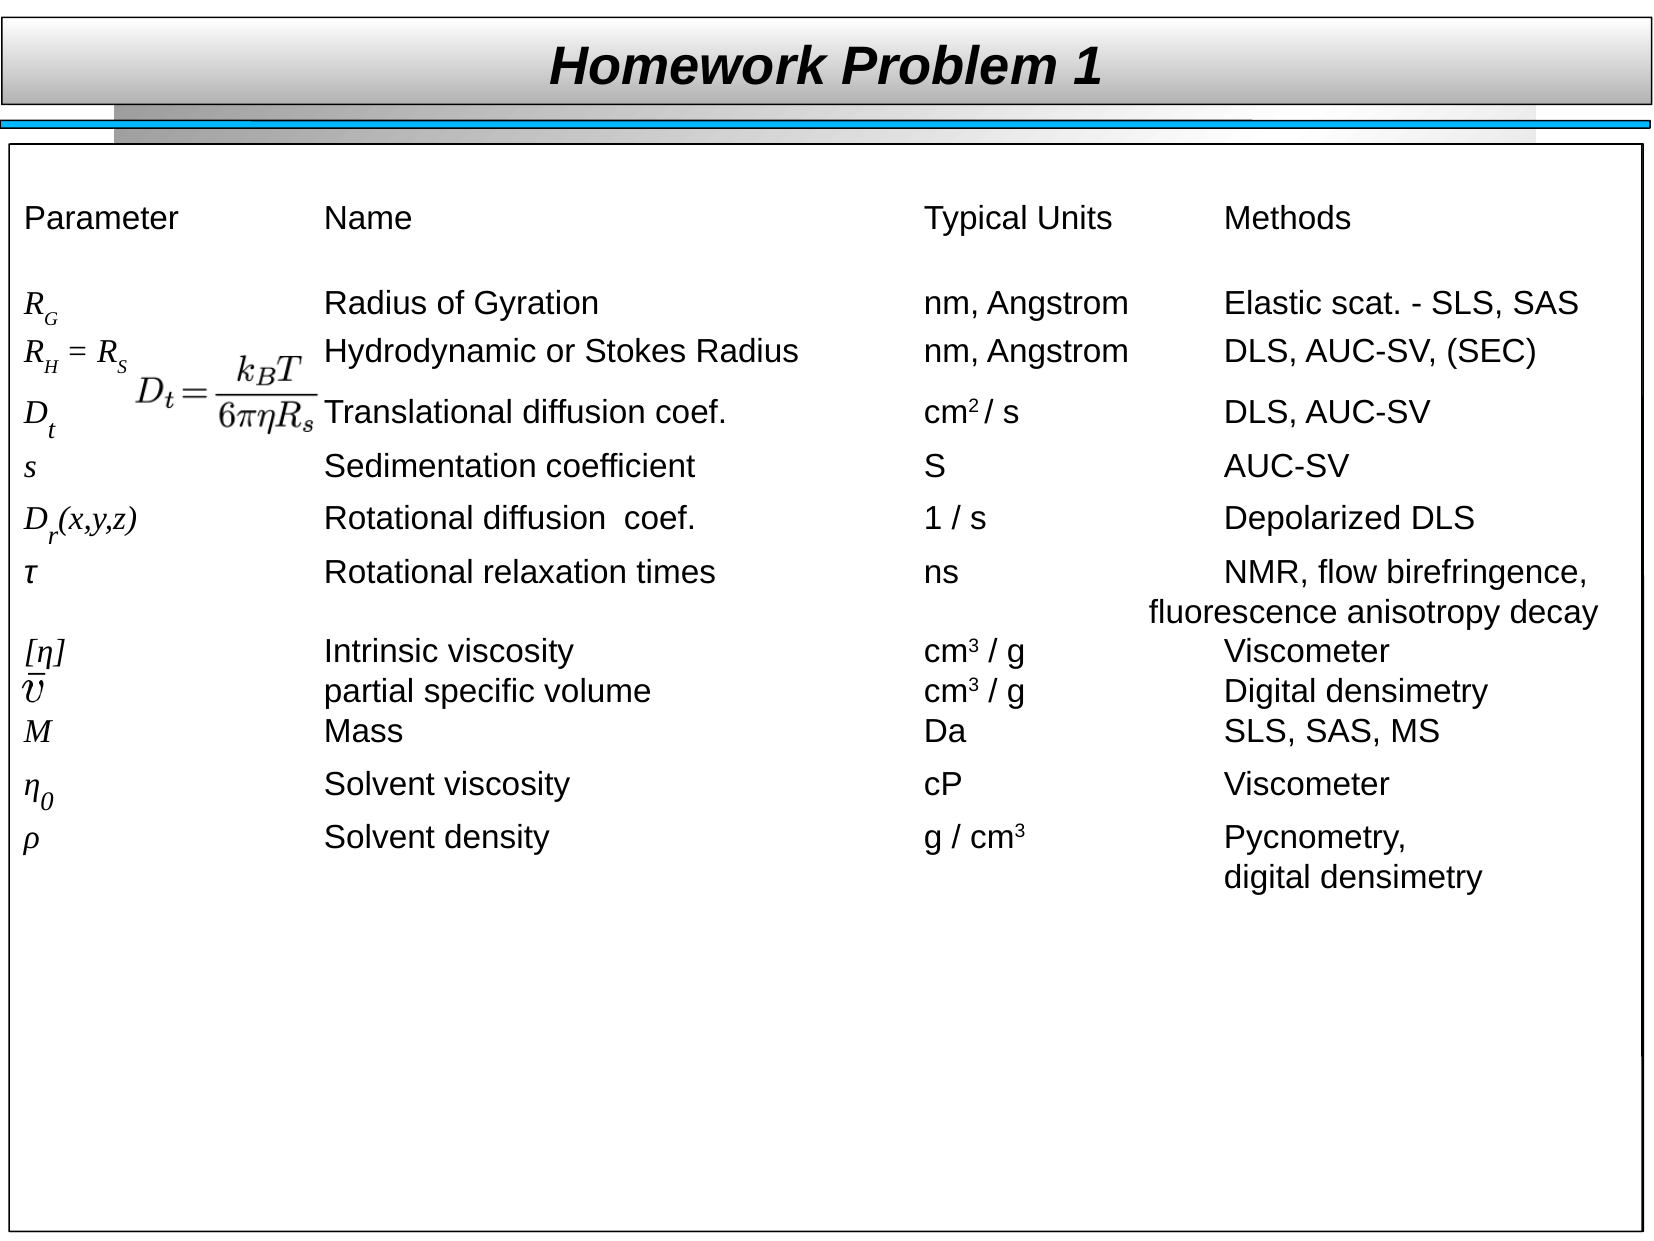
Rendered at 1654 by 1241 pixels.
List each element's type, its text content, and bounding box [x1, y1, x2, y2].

text_box Homework Problem 1 [1, 17, 1652, 105]
picture [9, 665, 60, 708]
text_box [0, 120, 1651, 129]
text_box Parameter Name Typical Units Methods RG Radius of Gyration nm, Angstrom Elastic scat. - SLS, SAS RH = RS Hydrodynamic or Stokes Radius nm, Angstrom DLS, AUC-SV, (SEC) Dt Translational diffusion coef. cm2 / s DLS, AUC-SV s Sedimentation coefficient S AUC-SV Dr(x,y,z) Rotational diffusion coef. 1 / s Depolarized DLS τ Rotational relaxation times ns NMR, flow birefringence, fluorescence anisotropy decay [η] Intrinsic viscosity cm3 / g Viscometer partial specific volume cm3 / g Digital densimetry M Mass Da SLS, SAS, MS η0 Solvent viscosity cP Viscometer ρ Solvent density g / cm3 Pycnometry, digital densimetry [9, 144, 1643, 1232]
picture [128, 330, 326, 445]
